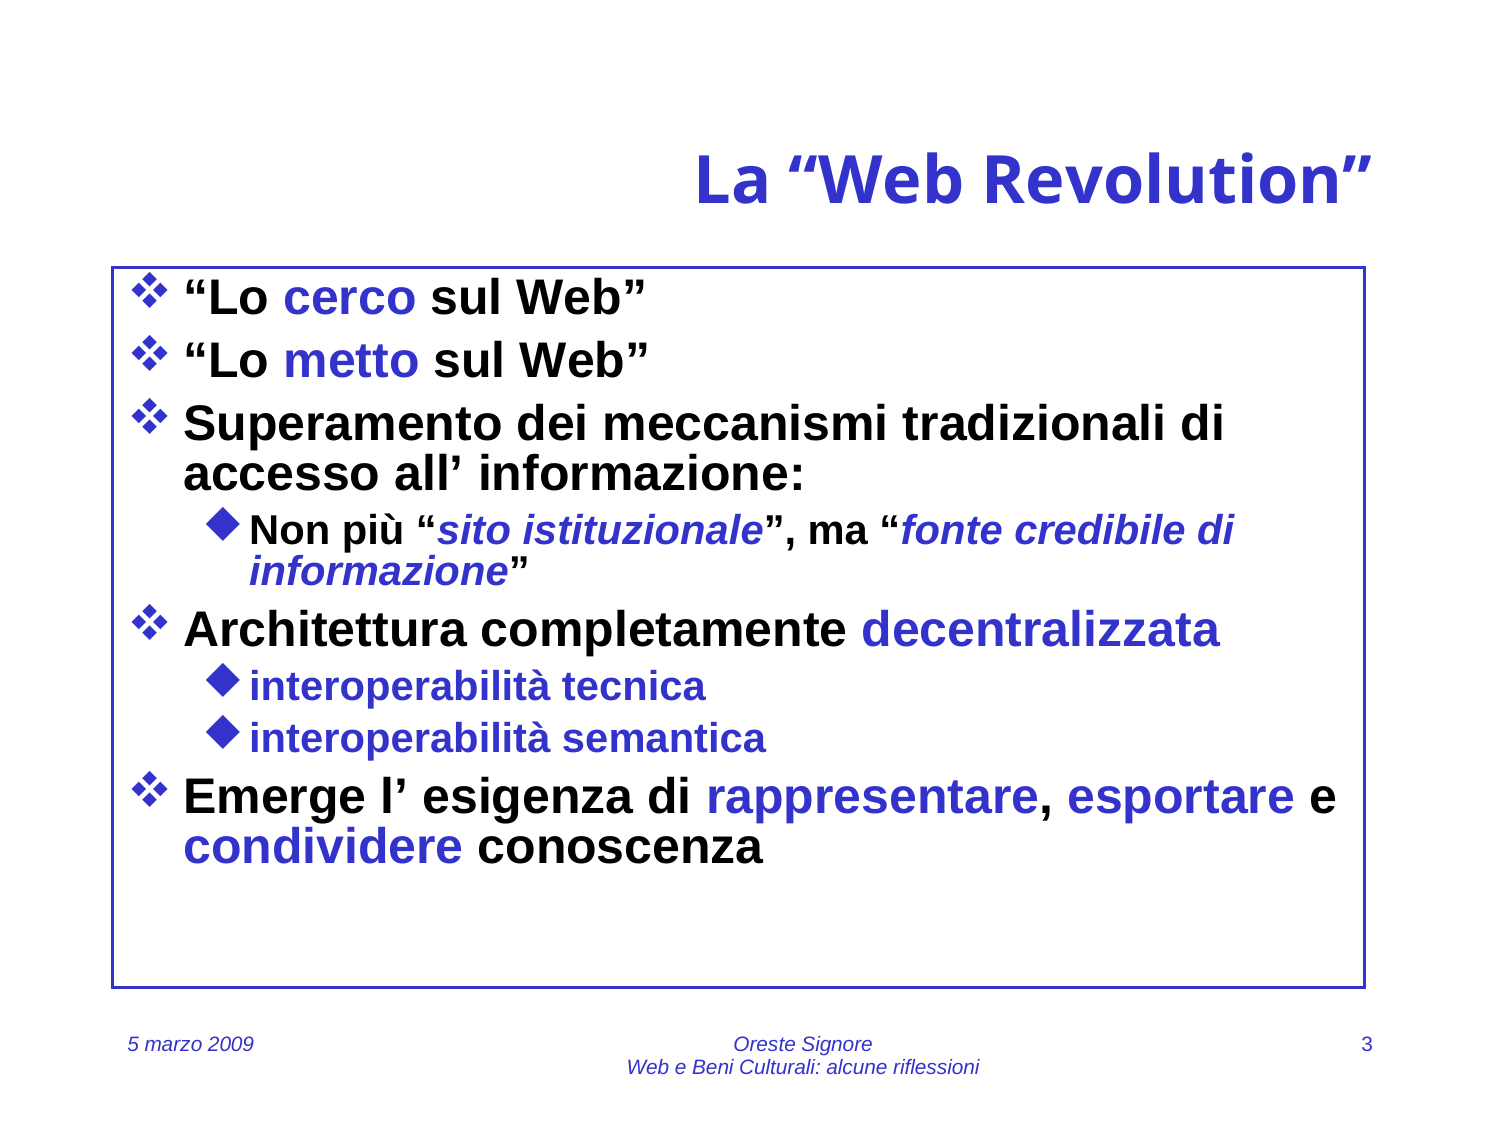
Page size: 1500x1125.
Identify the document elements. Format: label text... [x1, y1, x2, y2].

list “Lo cerco sul Web” “Lo metto sul Web” Superamento dei meccanismi tradizionali di accesso all’ informazione: Non più “sito istituzionale”, ma “fonte credibile di informazione” Architettura completamente decentralizzata interoperabilità tecnica interoperabilità semantica Emerge l’ esigenza di rappresentare, esportare e condividere conoscenza [112, 267, 1365, 988]
title La “Web Revolution” [112, 99, 1388, 256]
